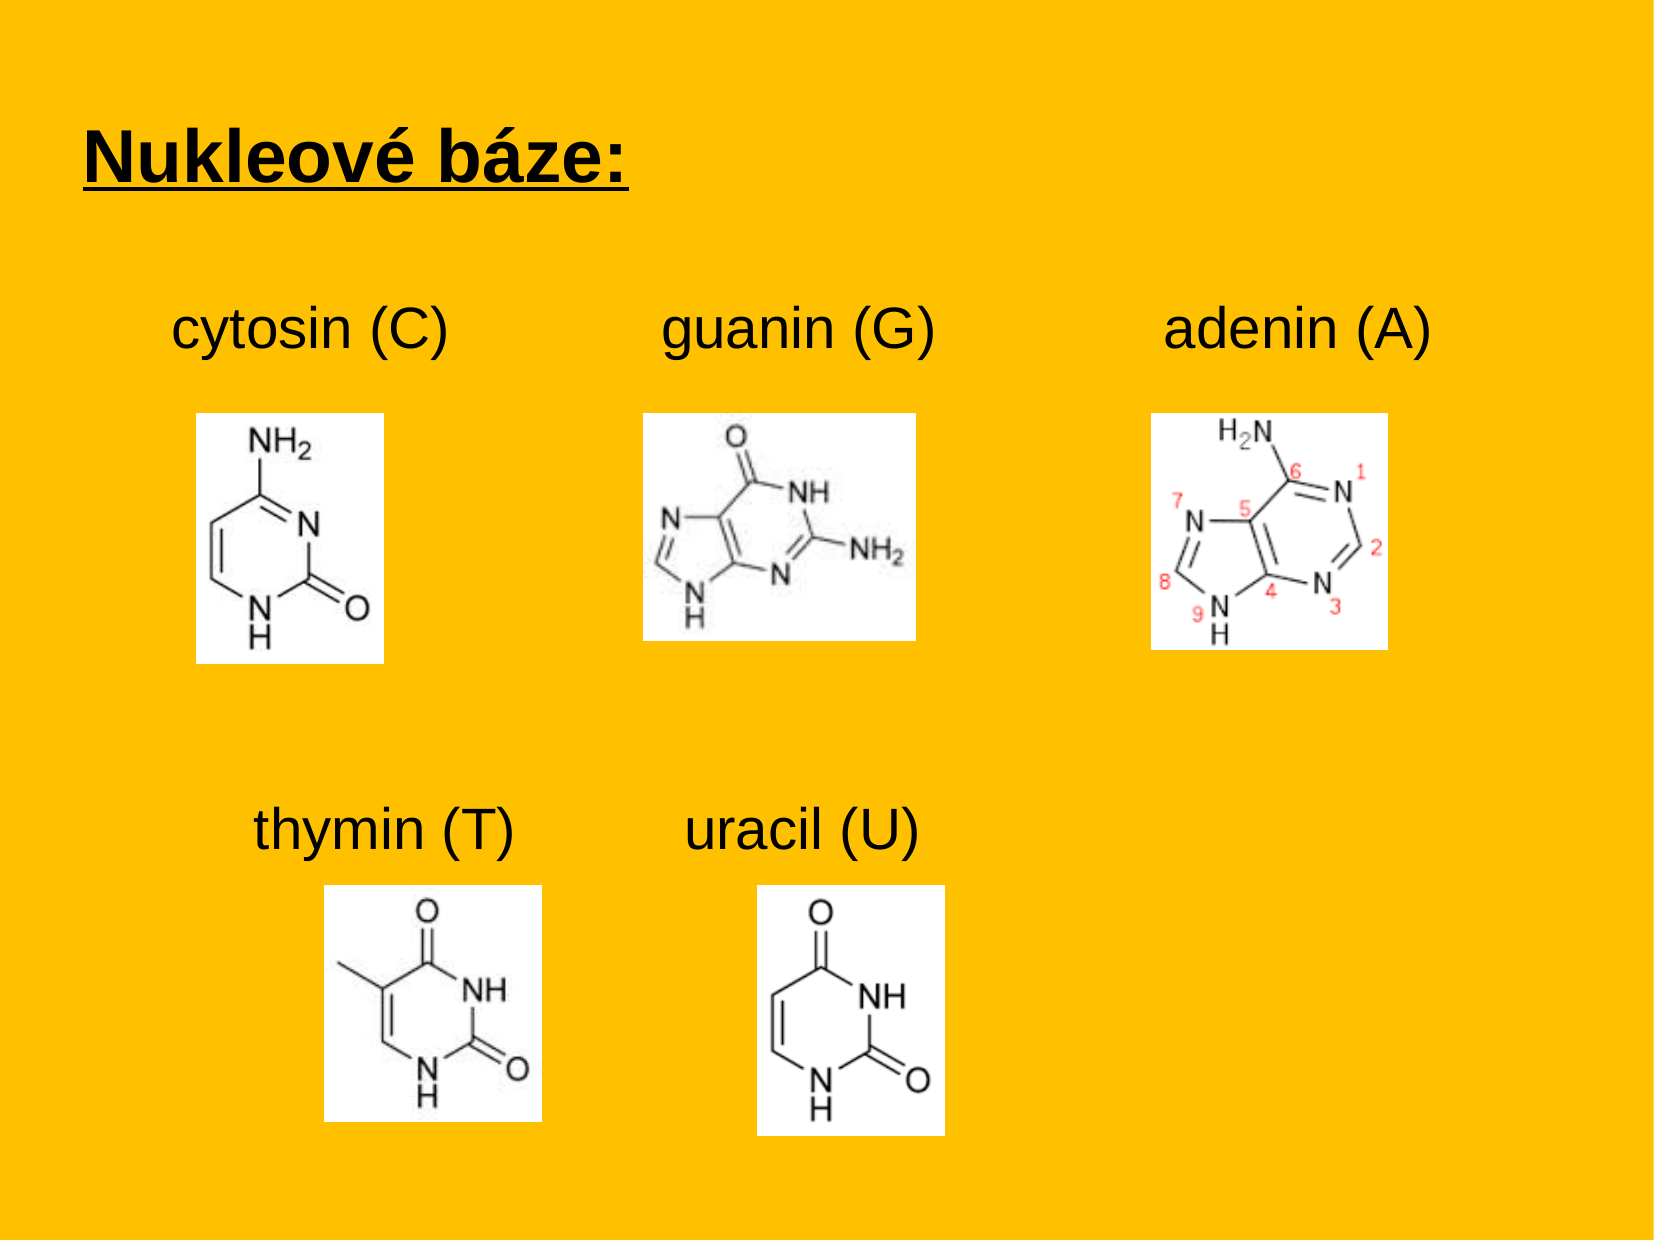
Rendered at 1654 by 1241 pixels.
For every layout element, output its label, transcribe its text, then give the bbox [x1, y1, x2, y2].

picture [196, 413, 384, 664]
text_box thymin (T) [236, 791, 600, 857]
picture [324, 885, 542, 1123]
list cytosin (C) guanin (G) adenin (A) [82, 290, 1571, 1109]
title Nukleové báze: [82, 49, 1571, 257]
text_box uracil (U) [666, 791, 1004, 857]
picture [643, 413, 916, 641]
picture [1151, 413, 1388, 650]
picture [757, 885, 945, 1136]
